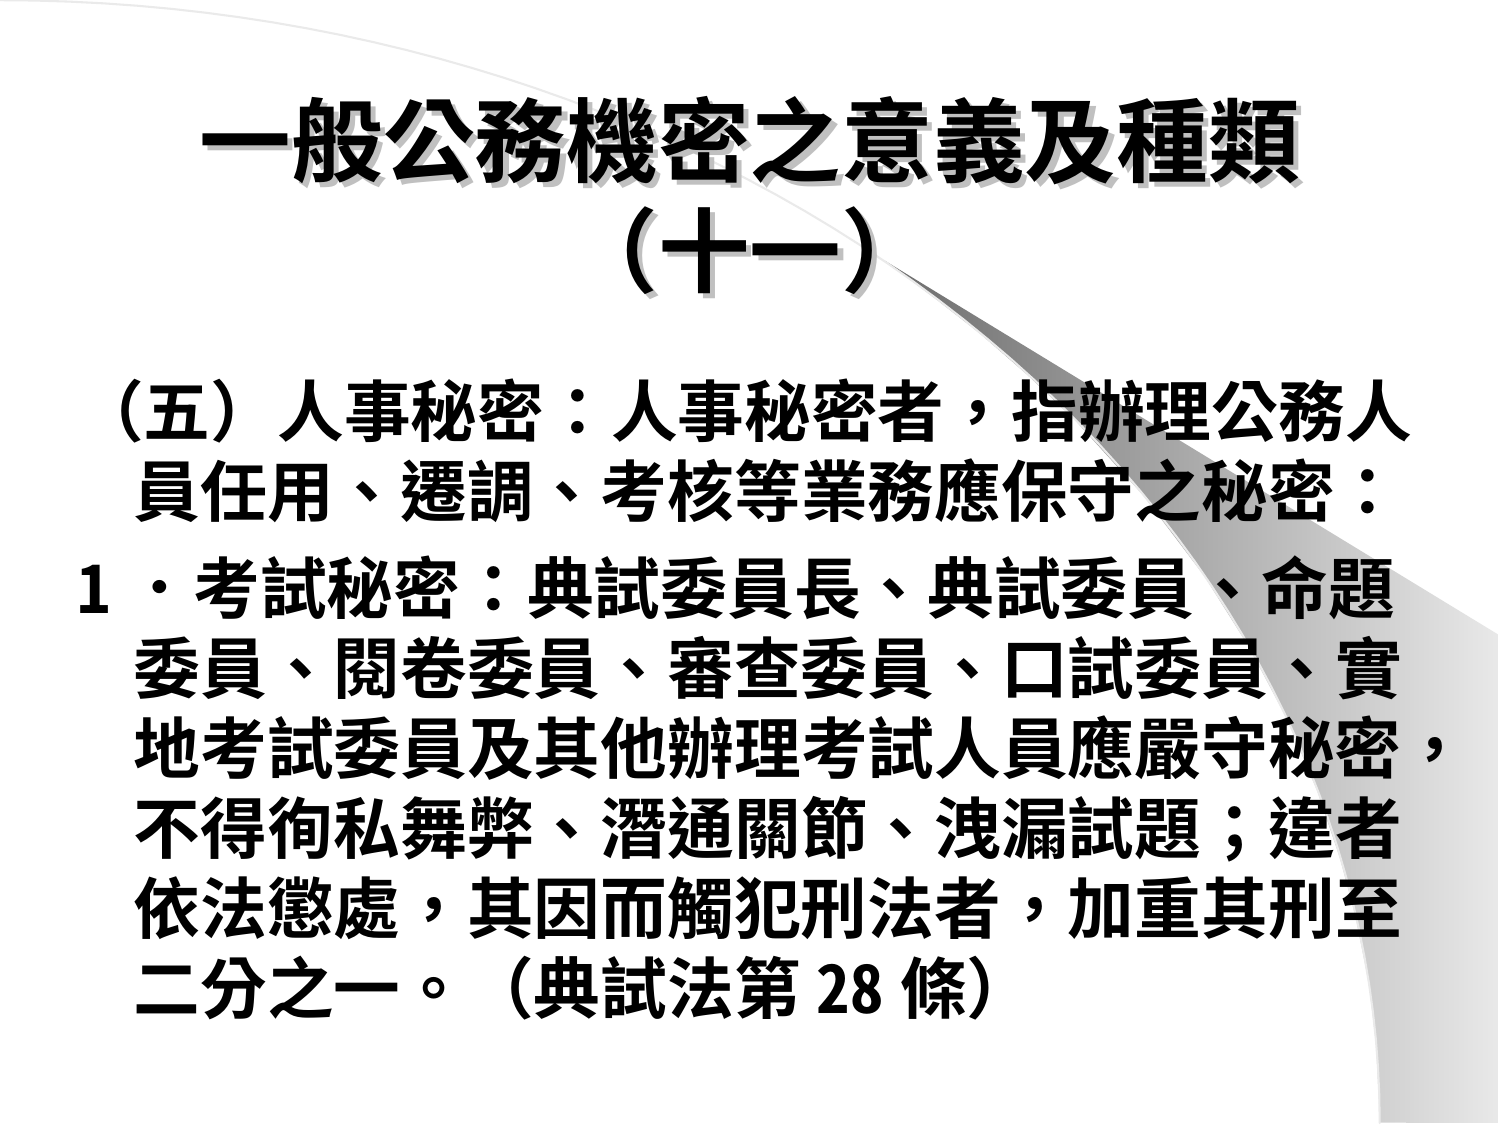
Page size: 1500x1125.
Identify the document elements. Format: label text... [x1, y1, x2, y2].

title 一般公務機密之意義及種類（十一） [112, 99, 1388, 288]
list （五）人事秘密：人事秘密者，指辦理公務人員任用、遷調、考核等業務應保守之秘密： 1．考試秘密：典試委員長、典試委員、命題委員、閱卷委員、審查委員、口試委員、實地考試委員及其他辦理考試人員應嚴守秘密，不得徇私舞弊、潛通關節、洩漏試題；違者依法懲處，其因而觸犯刑法者，加重其刑至二分之一。（典試法第28條） [62, 362, 1438, 1075]
